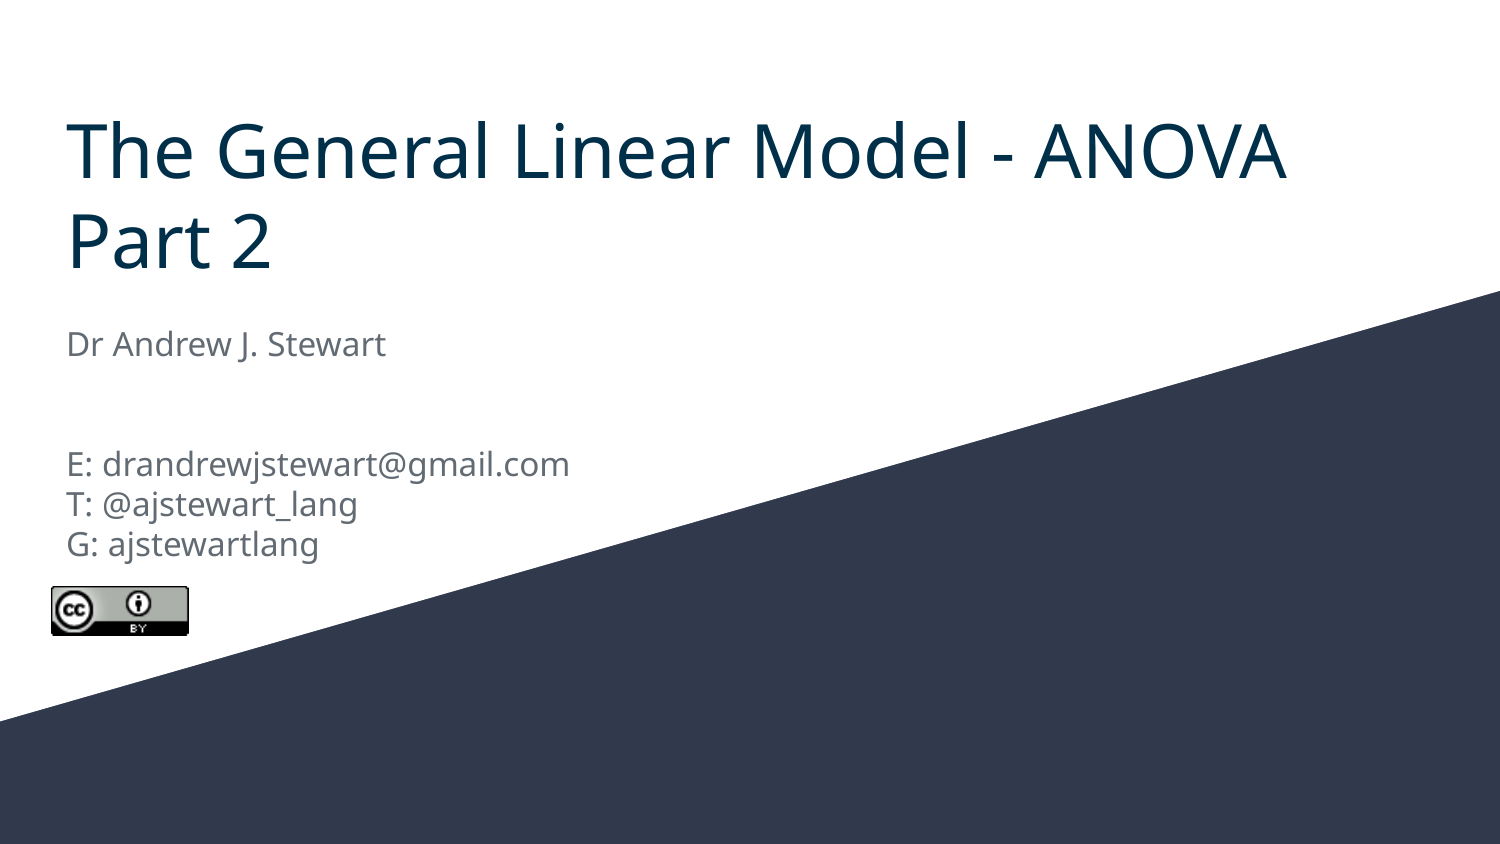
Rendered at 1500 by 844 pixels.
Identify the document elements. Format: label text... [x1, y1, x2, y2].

title The General Linear Model - ANOVA Part 2 [51, 88, 1449, 299]
subtitle Dr Andrew J. Stewart E: drandrewjstewart@gmail.com T: @ajstewart_lang G: ajstewartlang [51, 308, 748, 430]
picture [51, 586, 189, 636]
